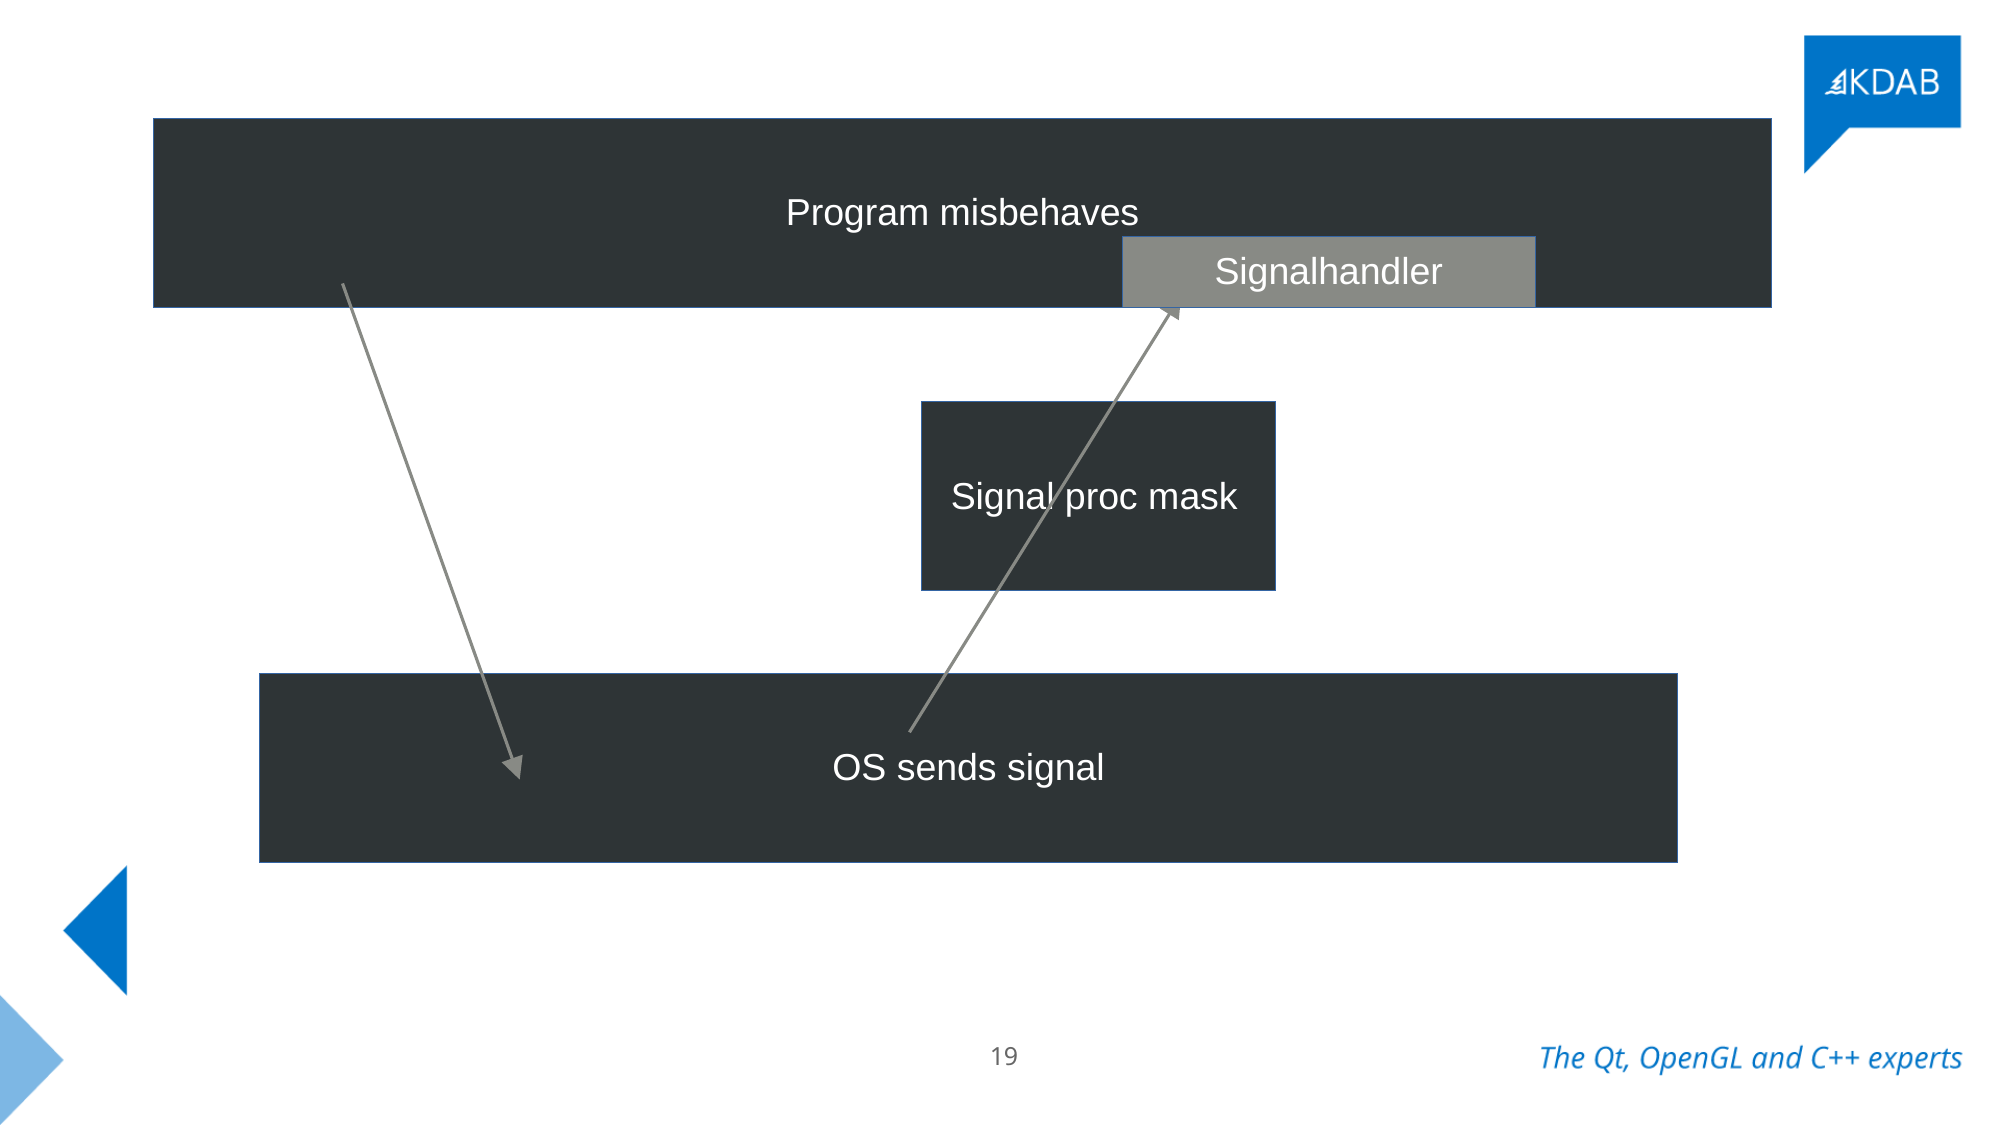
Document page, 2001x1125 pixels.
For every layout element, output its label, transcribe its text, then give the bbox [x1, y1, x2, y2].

text_box Signal proc mask [1000, 401, 1276, 591]
text_box Signal proc mask [921, 401, 1112, 591]
picture [0, 0, 2001, 1125]
text_box OS sends signal [259, 673, 1678, 863]
text_box Program misbehaves [153, 118, 1772, 308]
text_box Signalhandler [1122, 236, 1536, 308]
